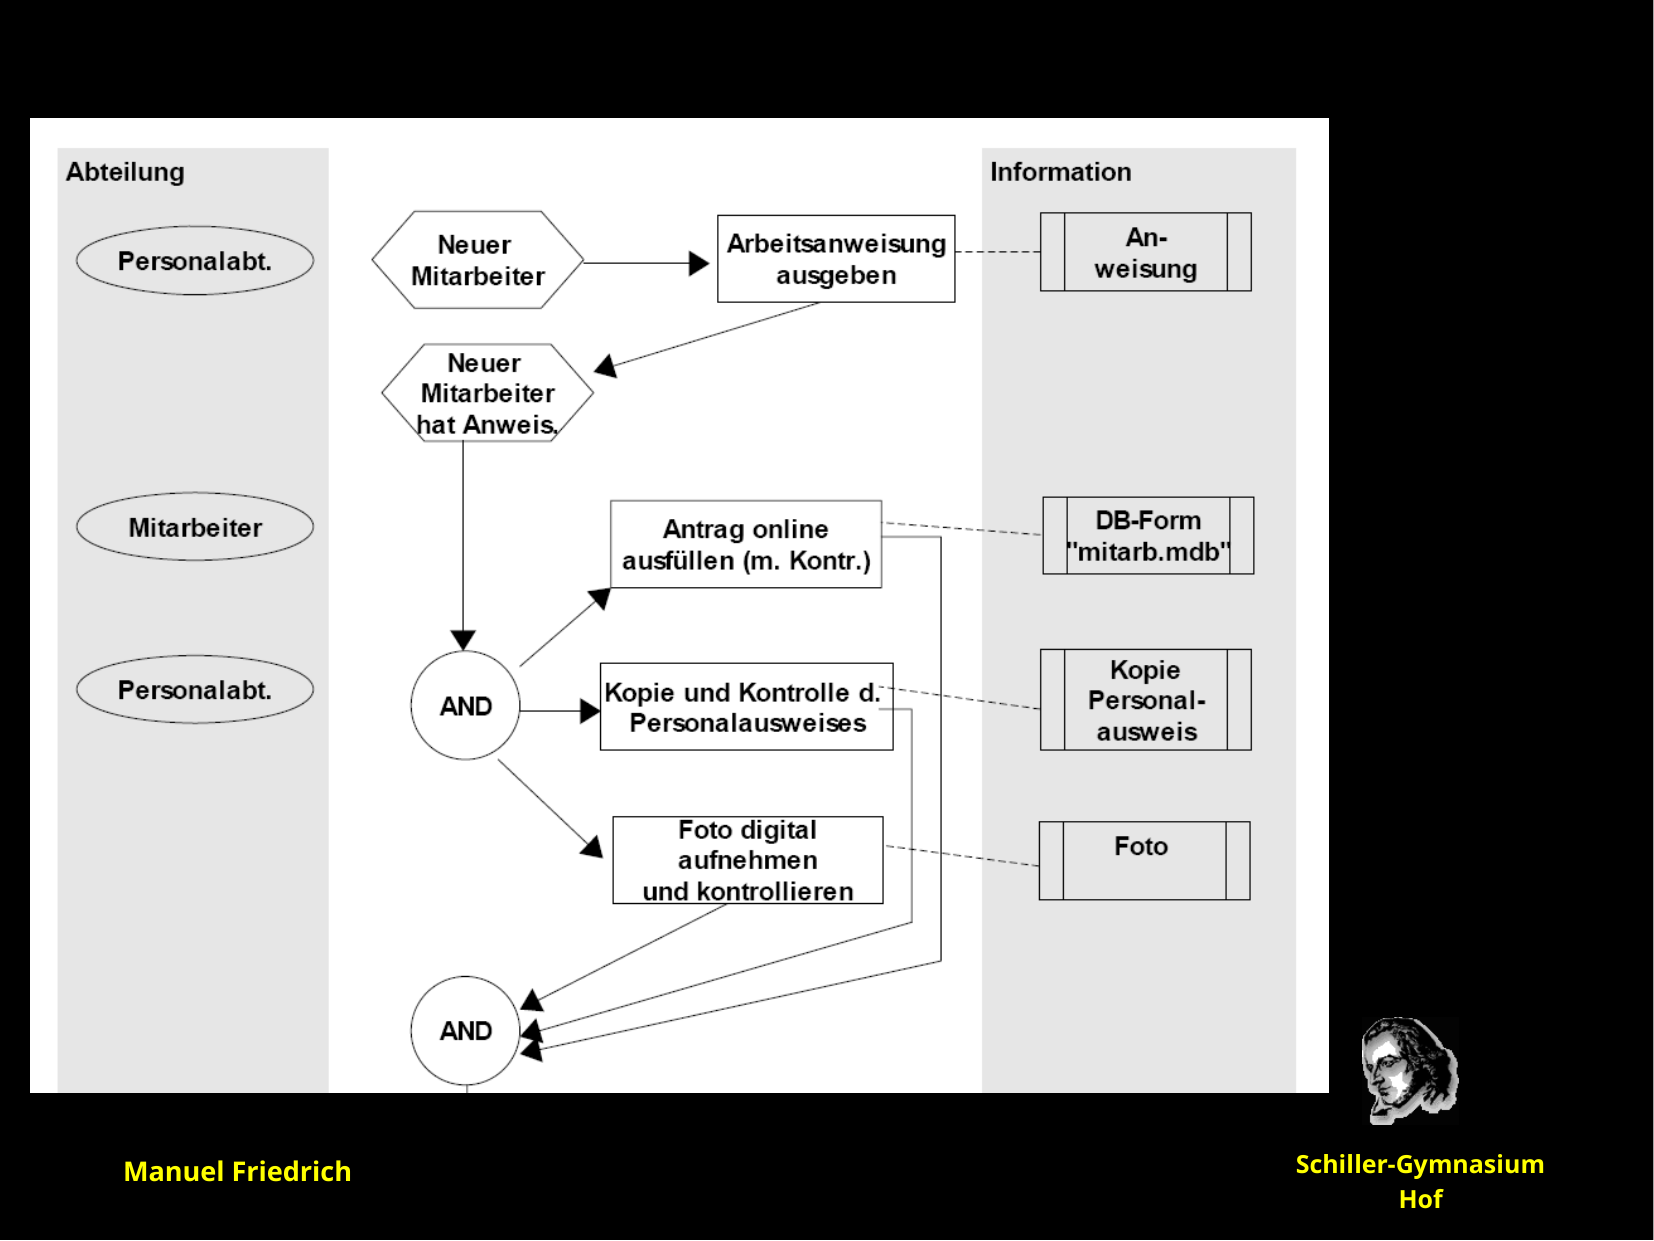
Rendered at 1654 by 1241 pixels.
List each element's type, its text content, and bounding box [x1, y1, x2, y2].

picture [30, 118, 1329, 1093]
picture [1362, 1017, 1459, 1126]
text_box Manuel Friedrich [123, 1151, 353, 1191]
text_box Schiller-Gymnasium Hof [1295, 1145, 1546, 1216]
